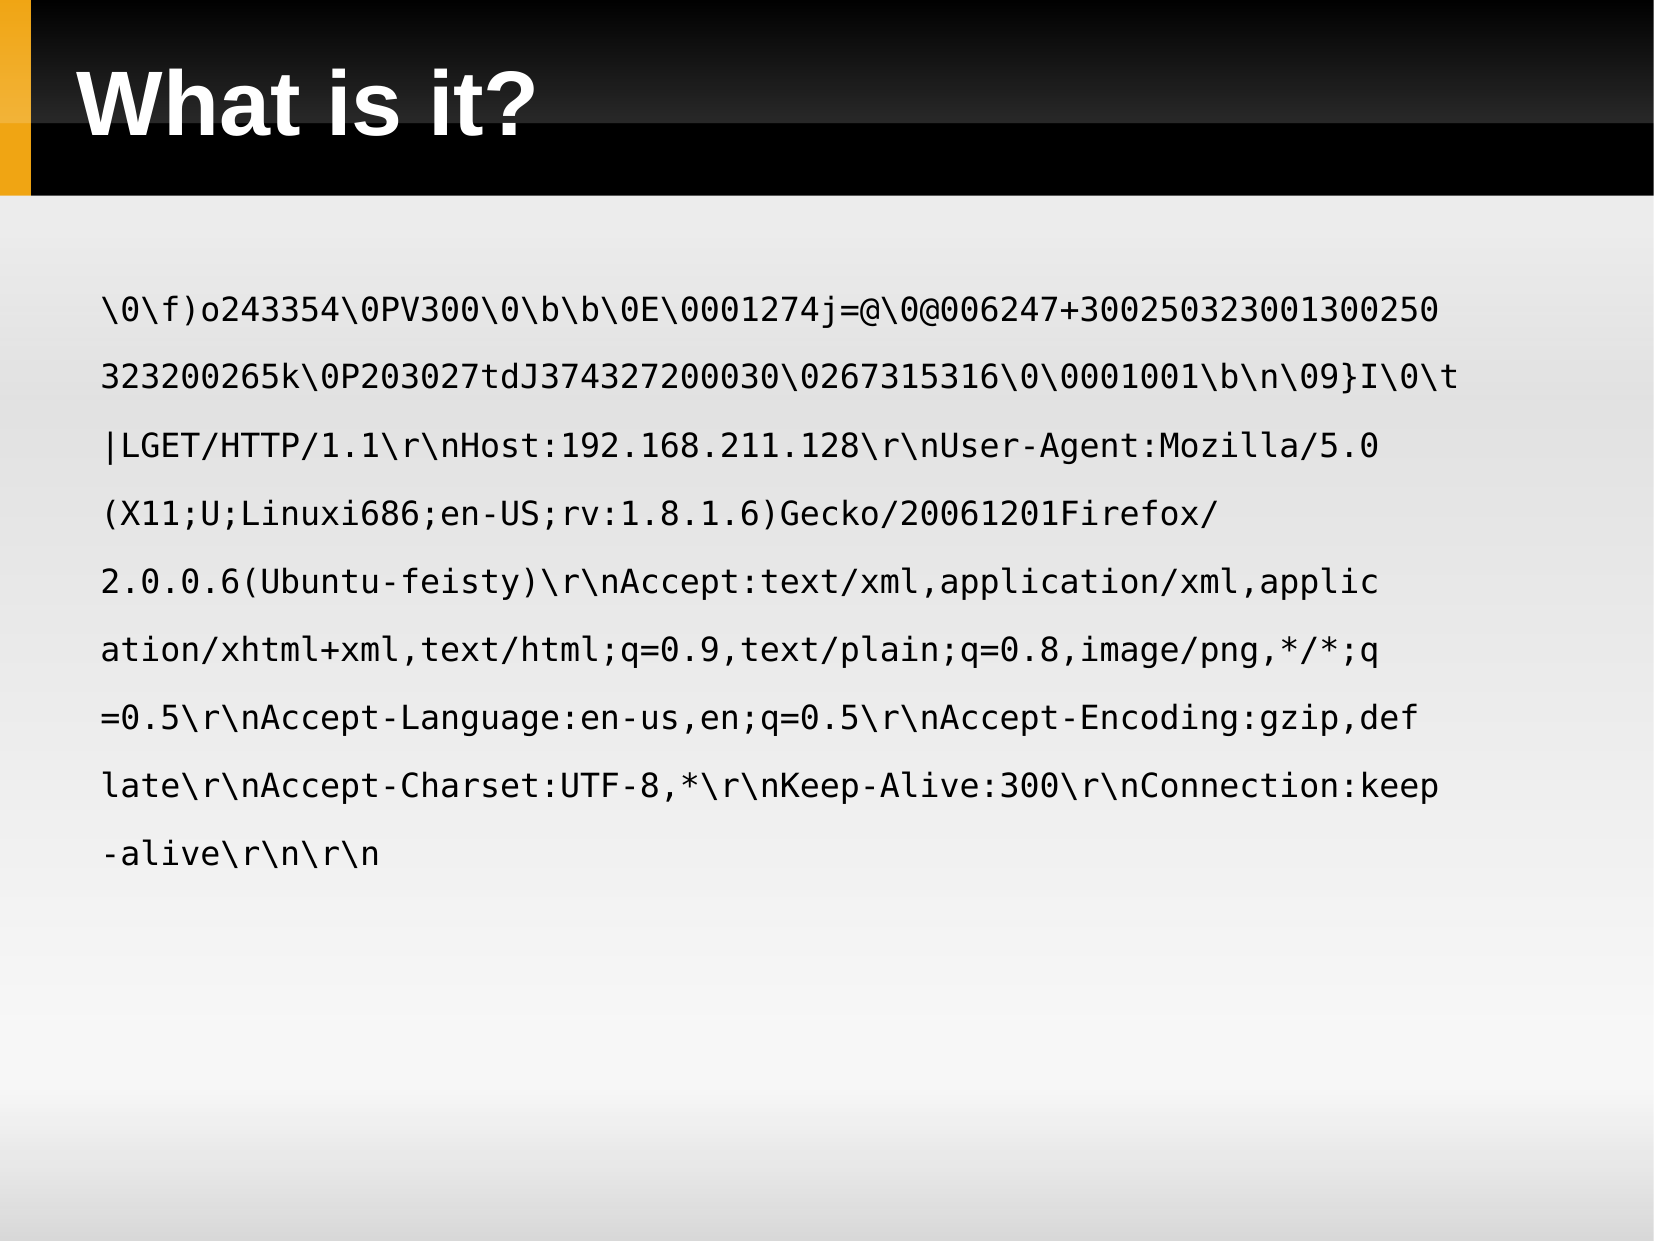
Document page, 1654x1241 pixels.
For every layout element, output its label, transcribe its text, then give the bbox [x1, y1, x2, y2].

title What is it? [76, 7, 1565, 200]
picture [0, 0, 1654, 1241]
list \0\f)o243354\0PV300\0\b\b\0E\0001274j=@\0@006247+300250323001300250 323200265k\0P203027tdJ374327200030\0267315316\0\0001001\b\n\09}I\0\t |LGET/HTTP/1.1\r\nHost:192.168.211.128\r\nUser-Agent:Mozilla/5.0 (X11;U;Linuxi686;en-US;rv:1.8.1.6)Gecko/20061201Firefox/ 2.0.0.6(Ubuntu-feisty)\r\nAccept:text/xml,application/xml,applic ation/xhtml+xml,text/html;q=0.9,text/plain;q=0.8,image/png,*/*;q =0.5\r\nAccept-Language:en-us,en;q=0.5\r\nAccept-Encoding:gzip,def late\r\nAccept-Charset:UTF-8,*\r\nKeep-Alive:300\r\nConnection:keep -alive\r\n\r\n [82, 290, 1571, 1094]
